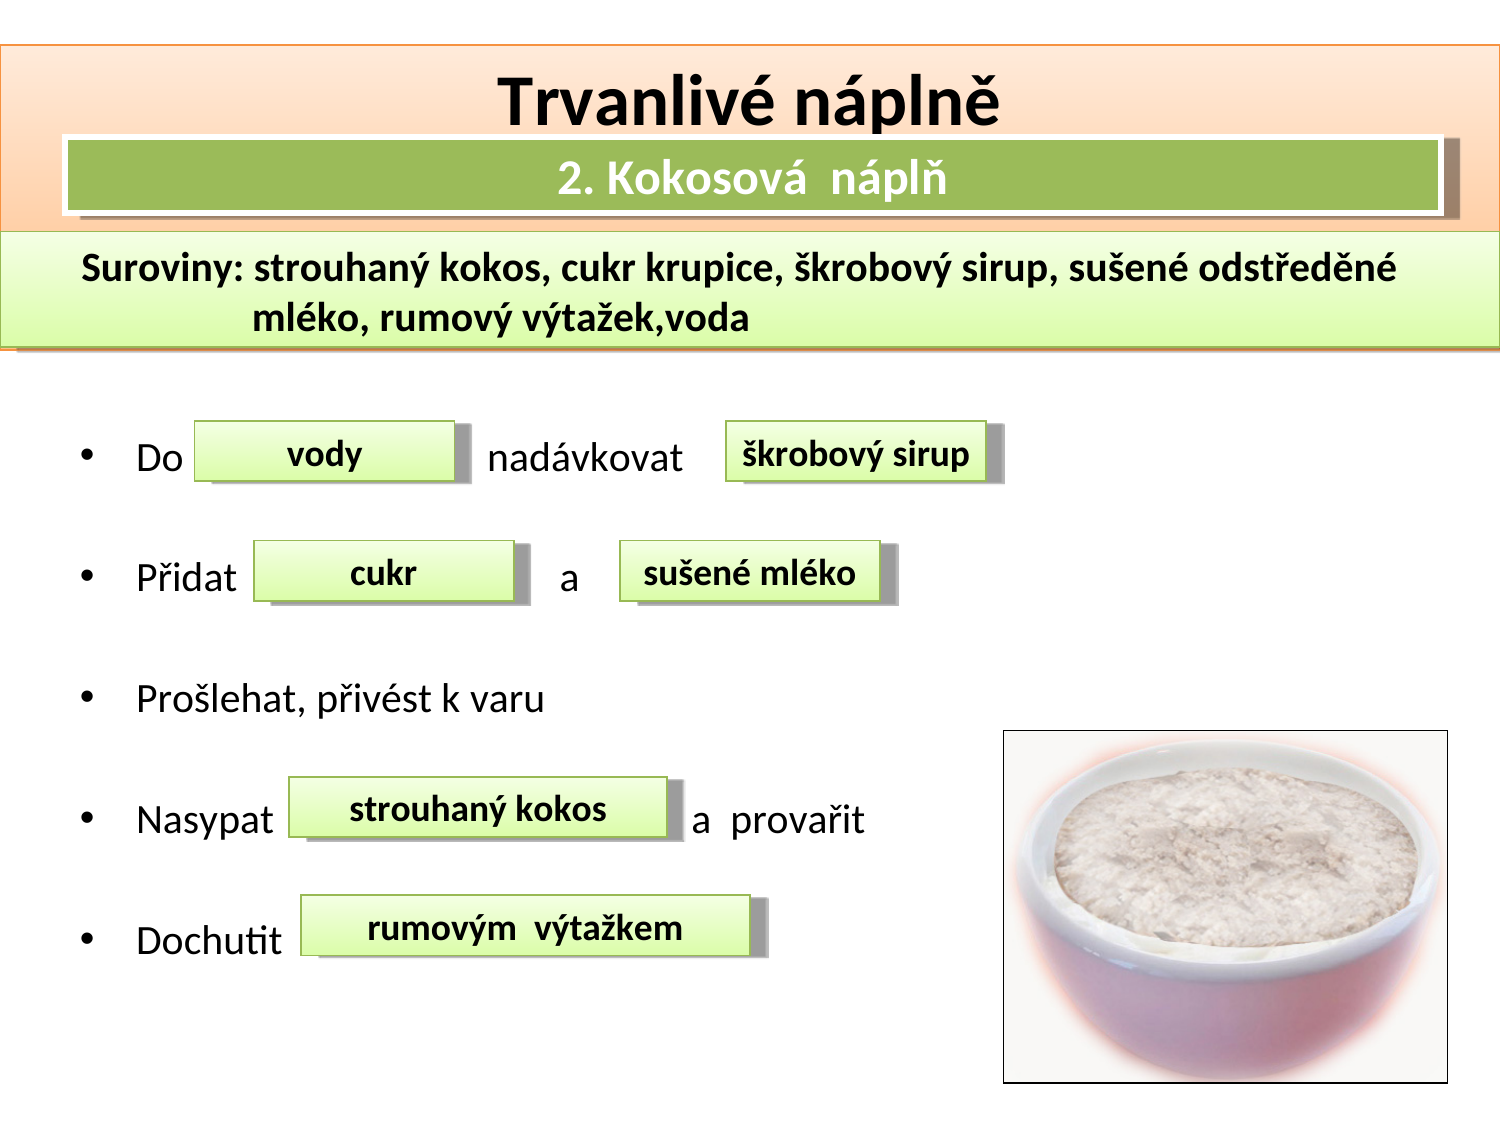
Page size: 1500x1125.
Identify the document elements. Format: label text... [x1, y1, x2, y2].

list Do nadávkovat Přidat a Prošlehat, přivést k varu Nasypat a provařit Dochutit [64, 351, 1415, 1095]
text_box Suroviny: strouhaný kokos, cukr krupice, škrobový sirup, sušené odstředěné mléko, rumový výtažek,voda [0, 231, 1500, 348]
text_box strouhaný kokos [289, 776, 668, 838]
text_box rumovým výtažkem [301, 894, 751, 956]
text_box Trvanlivé náplně [0, 45, 1500, 231]
text_box sušené mléko [620, 540, 880, 602]
text_box škrobový sirup [726, 420, 987, 482]
text_box vody [194, 420, 455, 482]
picture [1004, 731, 1447, 1083]
text_box cukr [253, 540, 514, 602]
text_box 2. Kokosová náplň [64, 137, 1441, 213]
